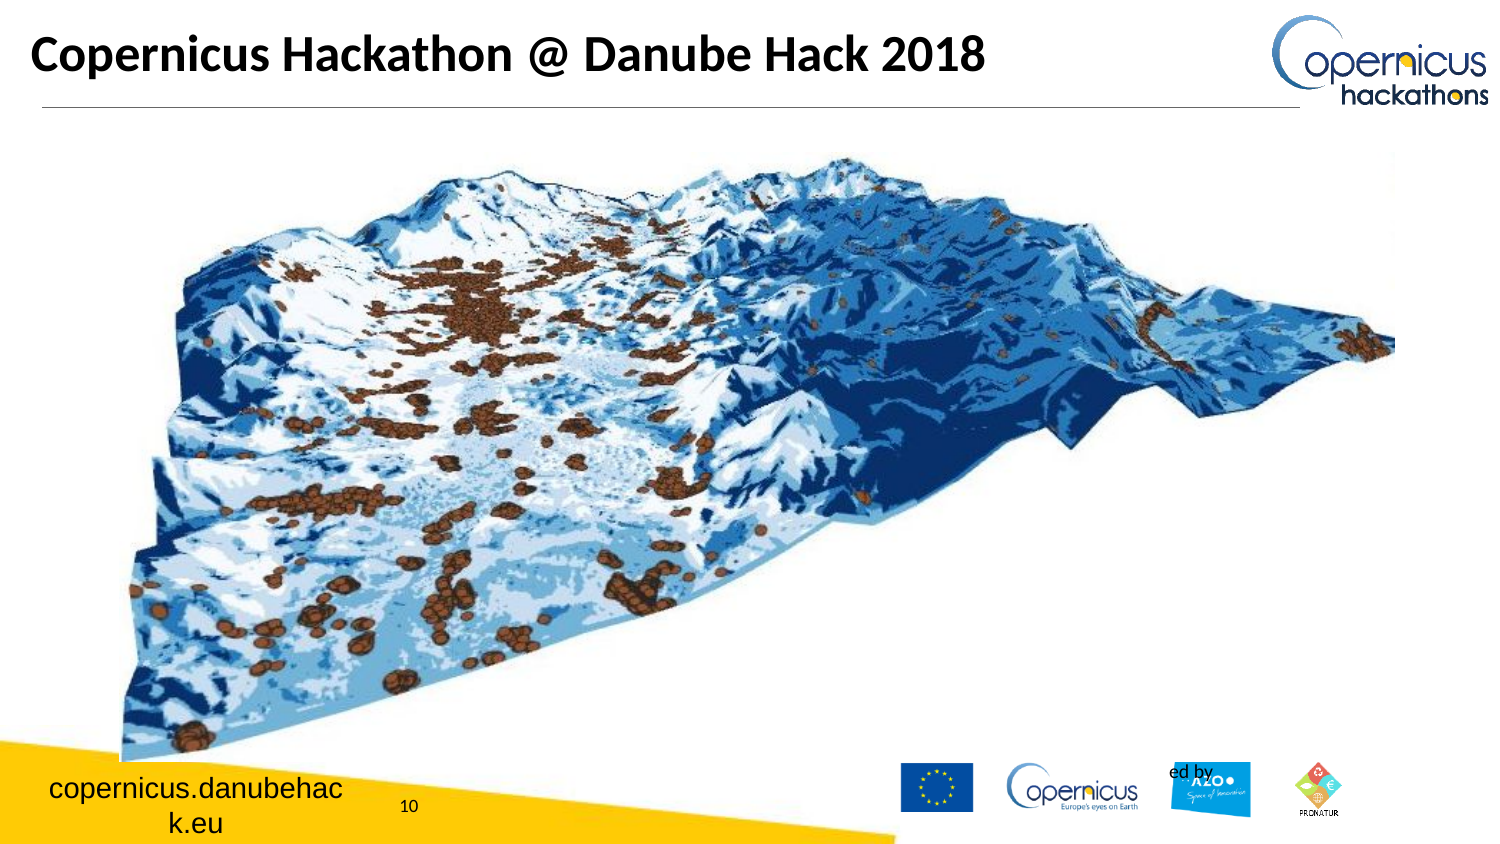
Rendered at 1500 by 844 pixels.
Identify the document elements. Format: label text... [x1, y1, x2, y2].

picture [0, 152, 1395, 844]
title Copernicus Hackathon @ Danube Hack 2018 [15, 23, 1288, 86]
picture [1272, 15, 1489, 105]
slide_number <number> [384, 782, 722, 827]
footer copernicus.danubehack.eu [28, 782, 365, 827]
